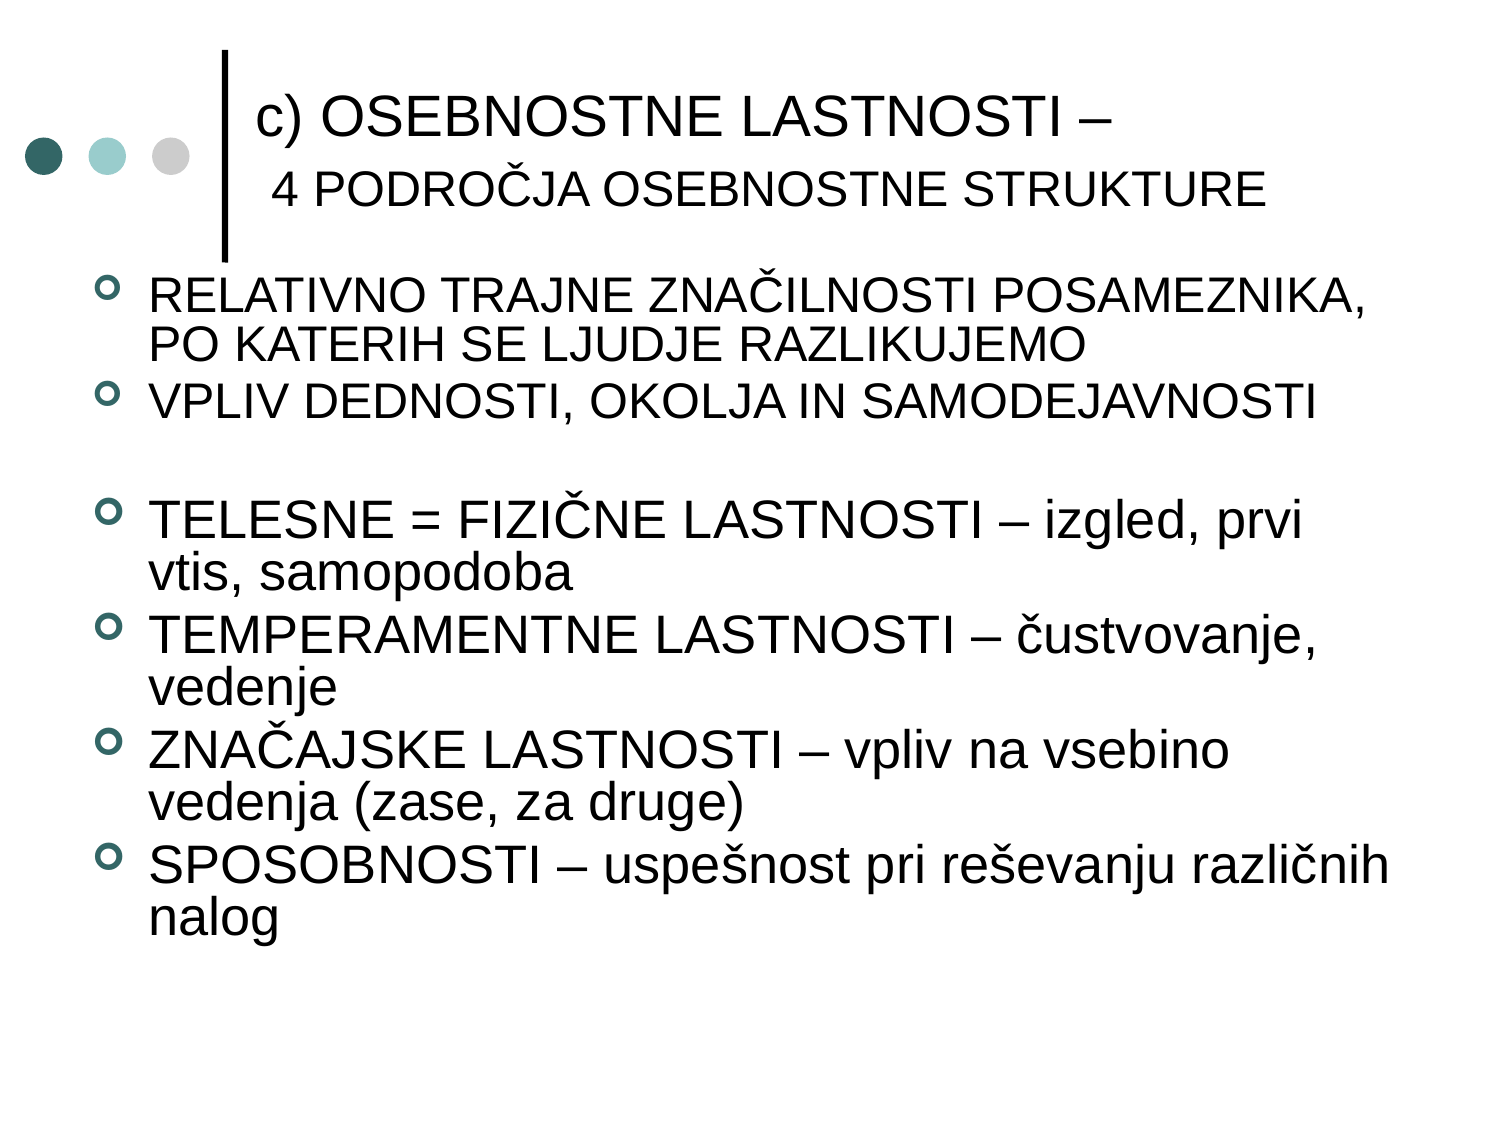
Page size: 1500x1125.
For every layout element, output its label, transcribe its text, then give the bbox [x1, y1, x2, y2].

title c) OSEBNOSTNE LASTNOSTI – 4 PODROČJA OSEBNOSTNE STRUKTURE [159, 54, 1435, 243]
list RELATIVNO TRAJNE ZNAČILNOSTI POSAMEZNIKA, PO KATERIH SE LJUDJE RAZLIKUJEMO VPLIV DEDNOSTI, OKOLJA IN SAMODEJAVNOSTI TELESNE = FIZIČNE LASTNOSTI – izgled, prvi vtis, samopodoba TEMPERAMENTNE LASTNOSTI – čustvovanje, vedenje ZNAČAJSKE LASTNOSTI – vpliv na vsebino vedenja (zase, za druge) SPOSOBNOSTI – uspešnost pri reševanju različnih nalog [76, 267, 1423, 1049]
